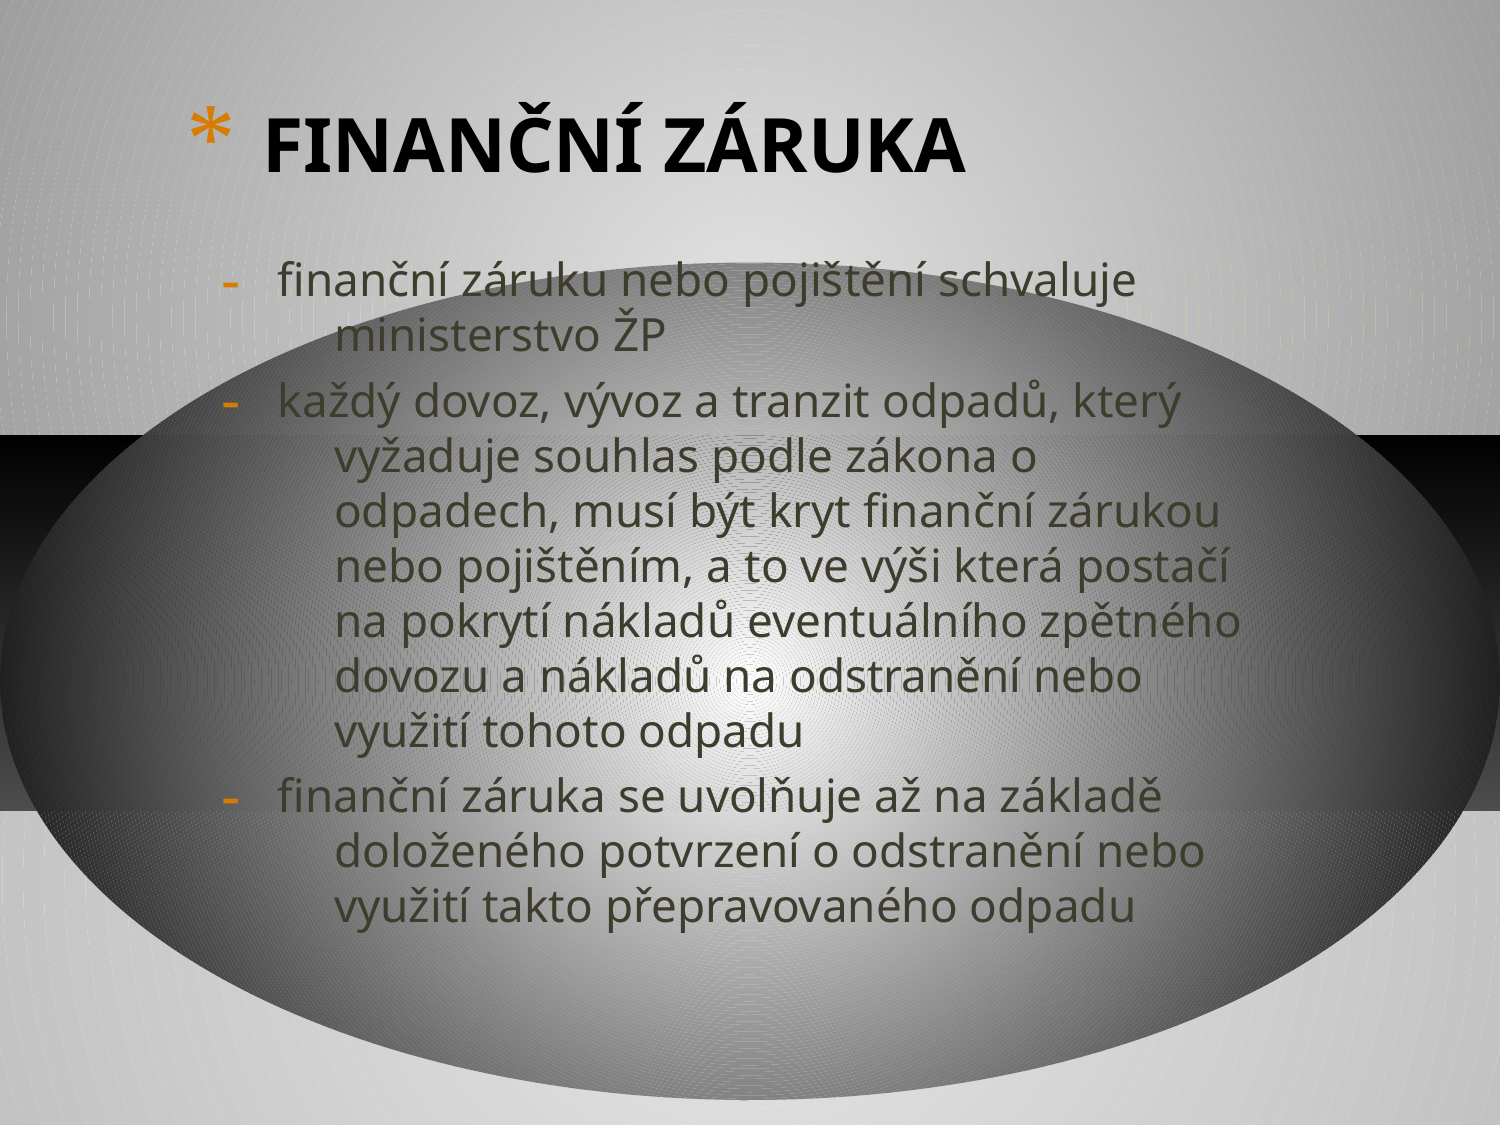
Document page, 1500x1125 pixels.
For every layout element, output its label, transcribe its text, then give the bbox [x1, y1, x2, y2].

subtitle finanční záruku nebo pojištění schvaluje ministerstvo ŽP každý dovoz, vývoz a tranzit odpadů, který vyžaduje souhlas podle zákona o odpadech, musí být kryt finanční zárukou nebo pojištěním, a to ve výši která postačí na pokrytí nákladů eventuálního zpětného dovozu a nákladů na odstranění nebo využití tohoto odpadu finanční záruka se uvolňuje až na základě doloženého potvrzení o odstranění nebo využití takto přepravovaného odpadu [206, 243, 1282, 953]
title FINANČNÍ ZÁRUKA [112, 90, 1290, 232]
